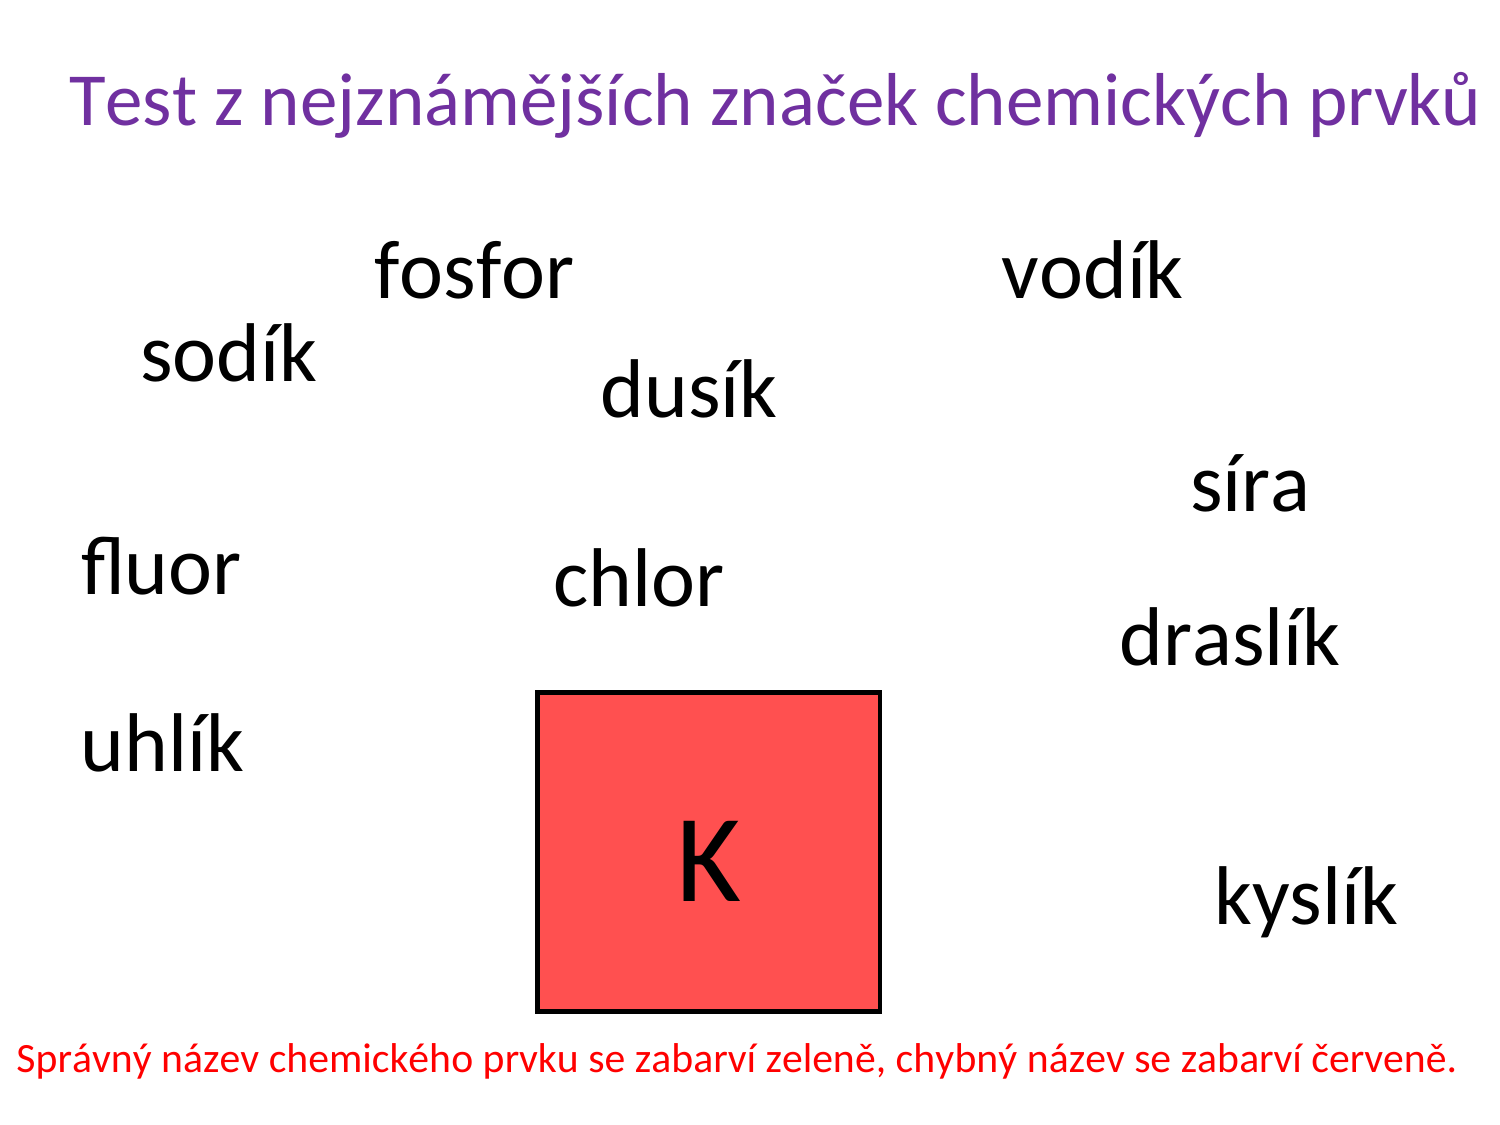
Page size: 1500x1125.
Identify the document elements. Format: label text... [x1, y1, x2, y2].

text_box kyslík [1199, 834, 1414, 950]
text_box Test z nejznámějších značek chemických prvků [54, 42, 1498, 239]
text_box Správný název chemického prvku se zabarví zeleně, chybný název se zabarví červeně. [1, 1023, 1474, 1089]
text_box fosfor [359, 208, 590, 324]
text_box K [537, 692, 880, 1012]
text_box dusík [585, 326, 793, 442]
text_box uhlík [66, 680, 259, 797]
text_box vodík [987, 208, 1199, 324]
text_box fluor [66, 503, 257, 619]
text_box síra [1175, 420, 1326, 537]
text_box chlor [538, 515, 740, 631]
text_box sodík [125, 290, 332, 407]
text_box draslík [1105, 574, 1356, 690]
